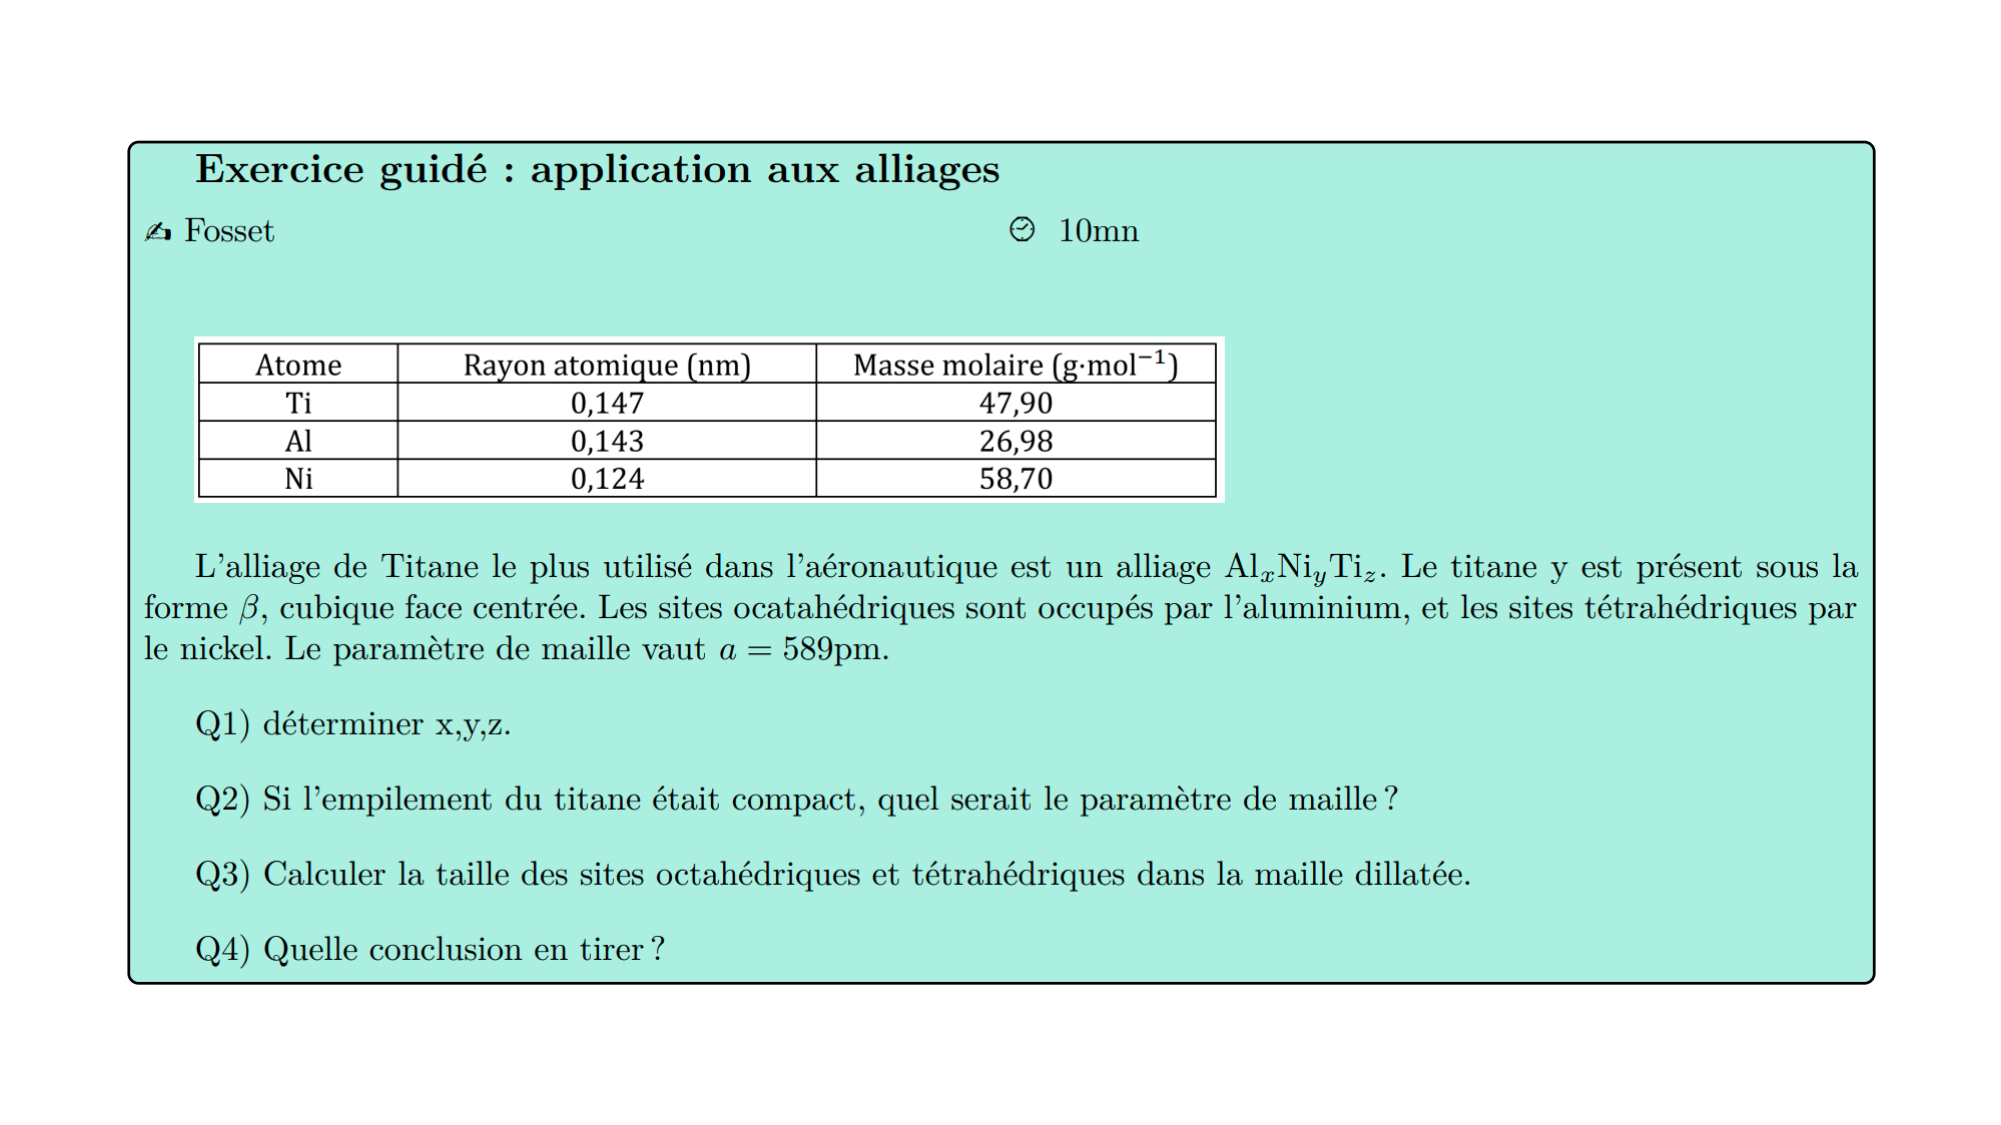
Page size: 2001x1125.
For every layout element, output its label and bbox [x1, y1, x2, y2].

picture [121, 133, 1888, 994]
